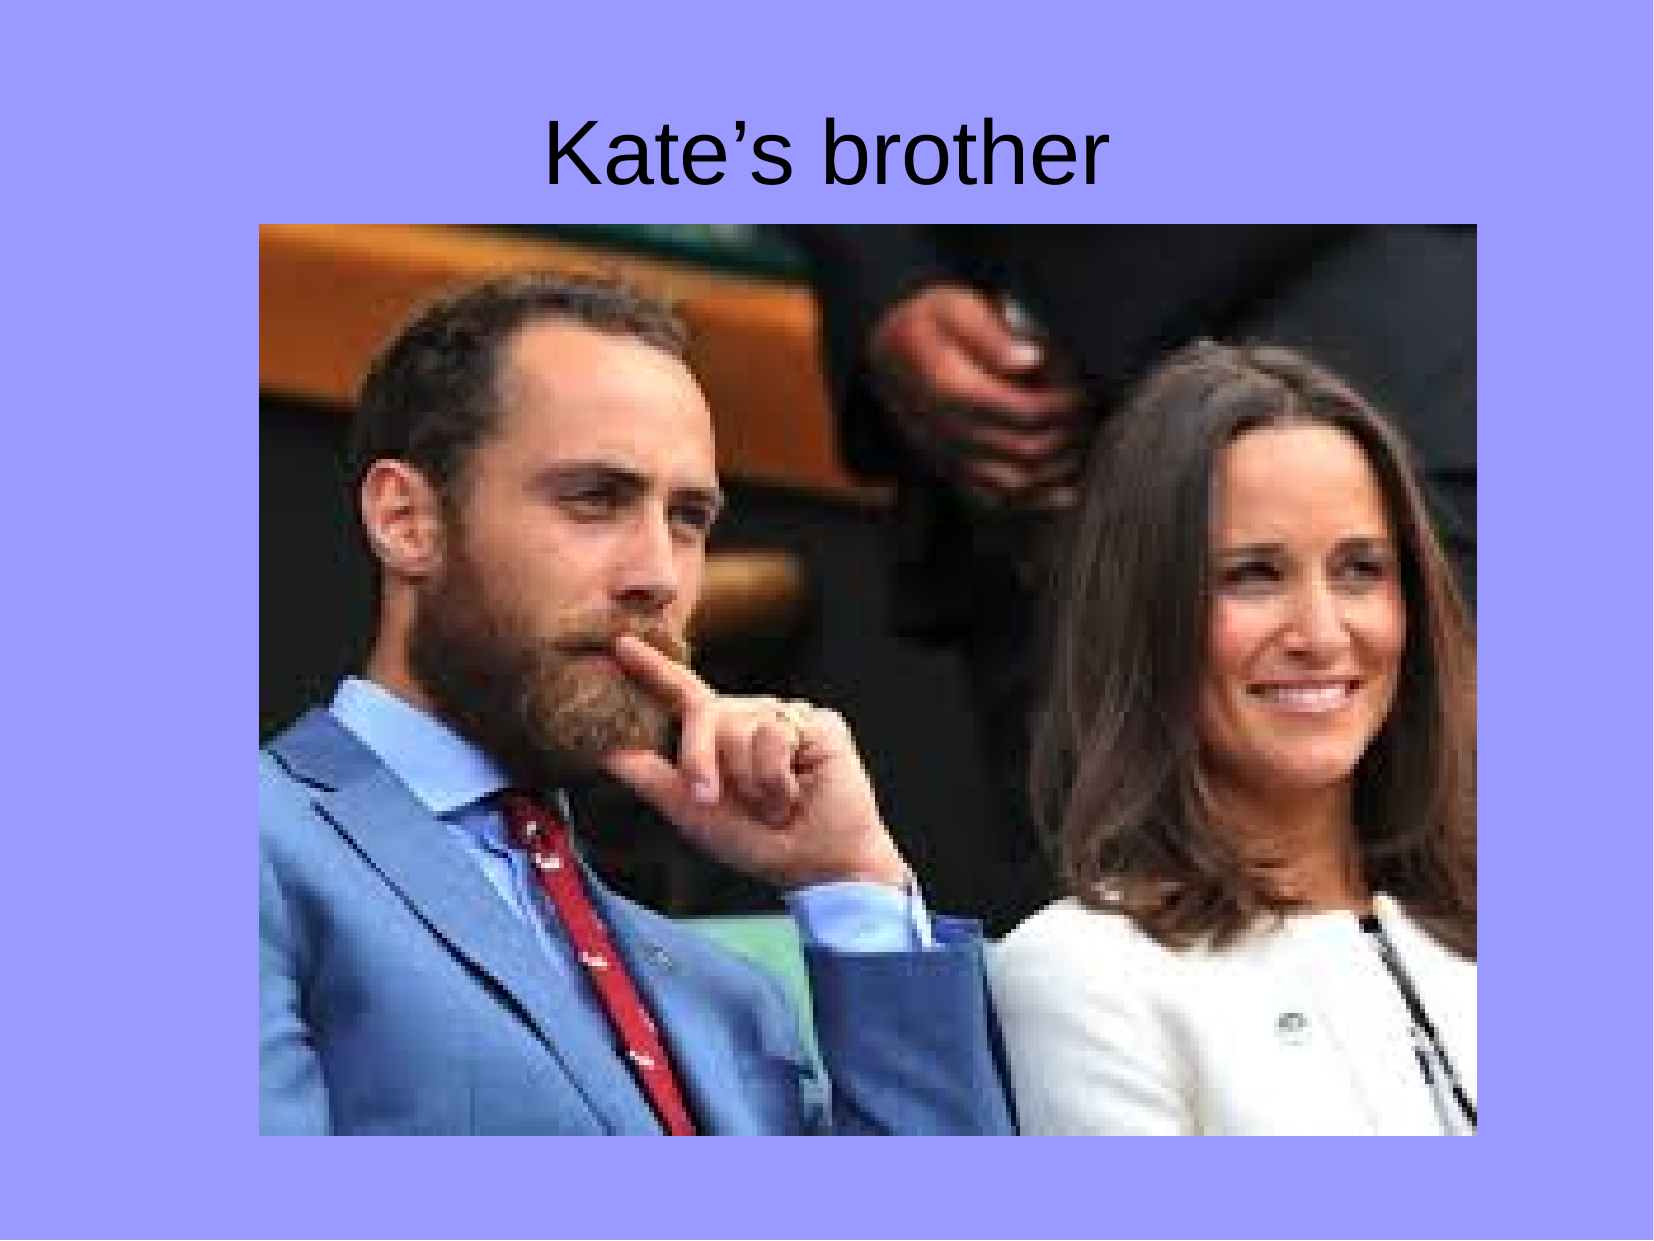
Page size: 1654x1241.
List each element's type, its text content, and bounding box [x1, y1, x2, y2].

title Kate’s brother [82, 49, 1571, 257]
picture [259, 224, 1477, 1136]
